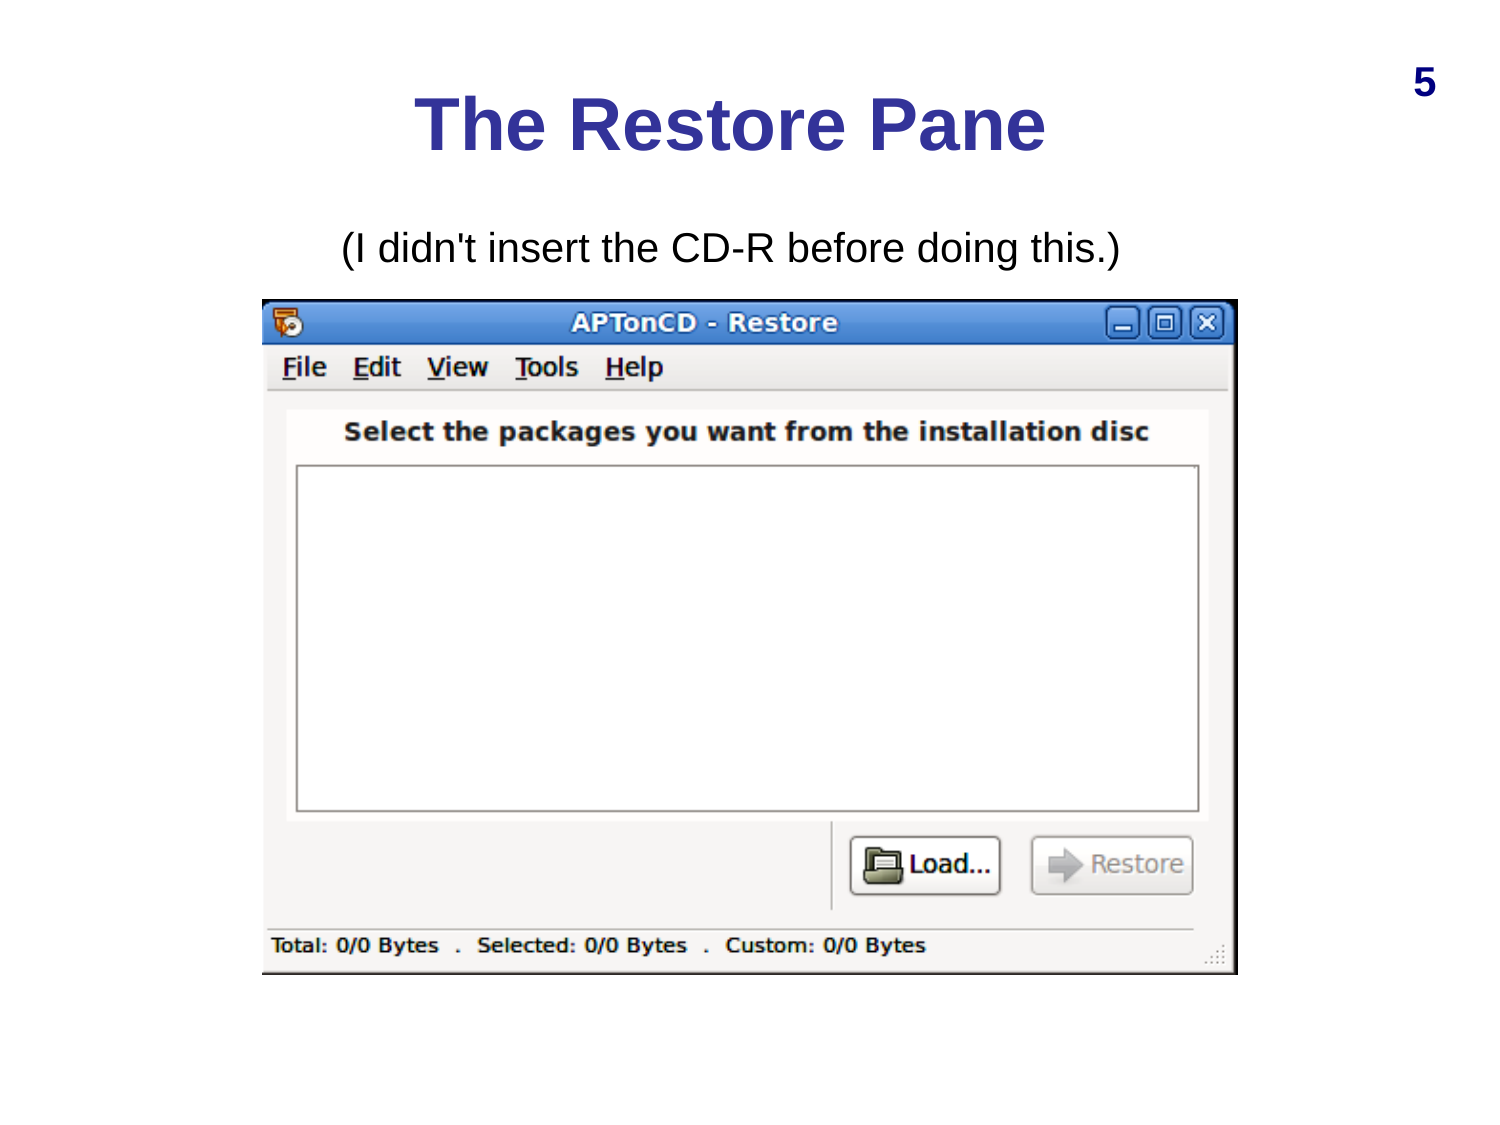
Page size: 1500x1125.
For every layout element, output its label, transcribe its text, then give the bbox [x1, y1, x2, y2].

picture [262, 299, 1238, 976]
text_box (I didn't insert the CD-R before doing this.) [187, 224, 1201, 300]
text_box 5 [1387, 47, 1463, 113]
title The Restore Pane [150, 75, 1313, 175]
